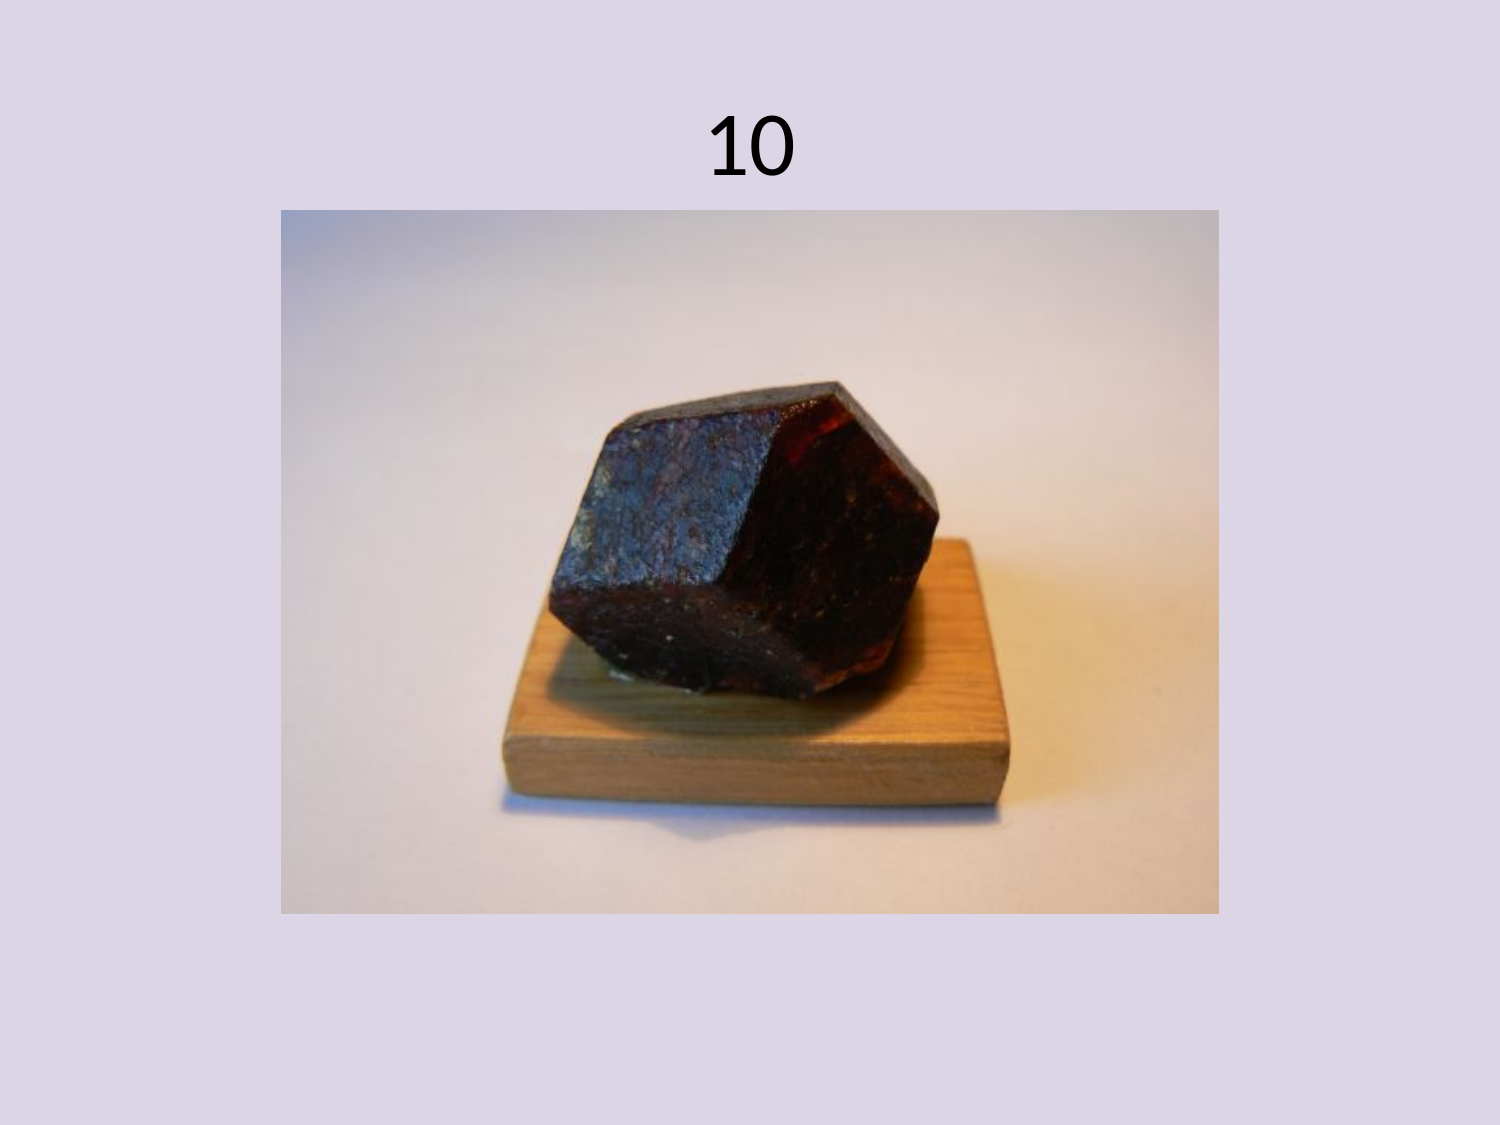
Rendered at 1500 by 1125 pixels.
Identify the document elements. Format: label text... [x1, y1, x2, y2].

picture [281, 210, 1219, 915]
title 10 [75, 45, 1426, 233]
